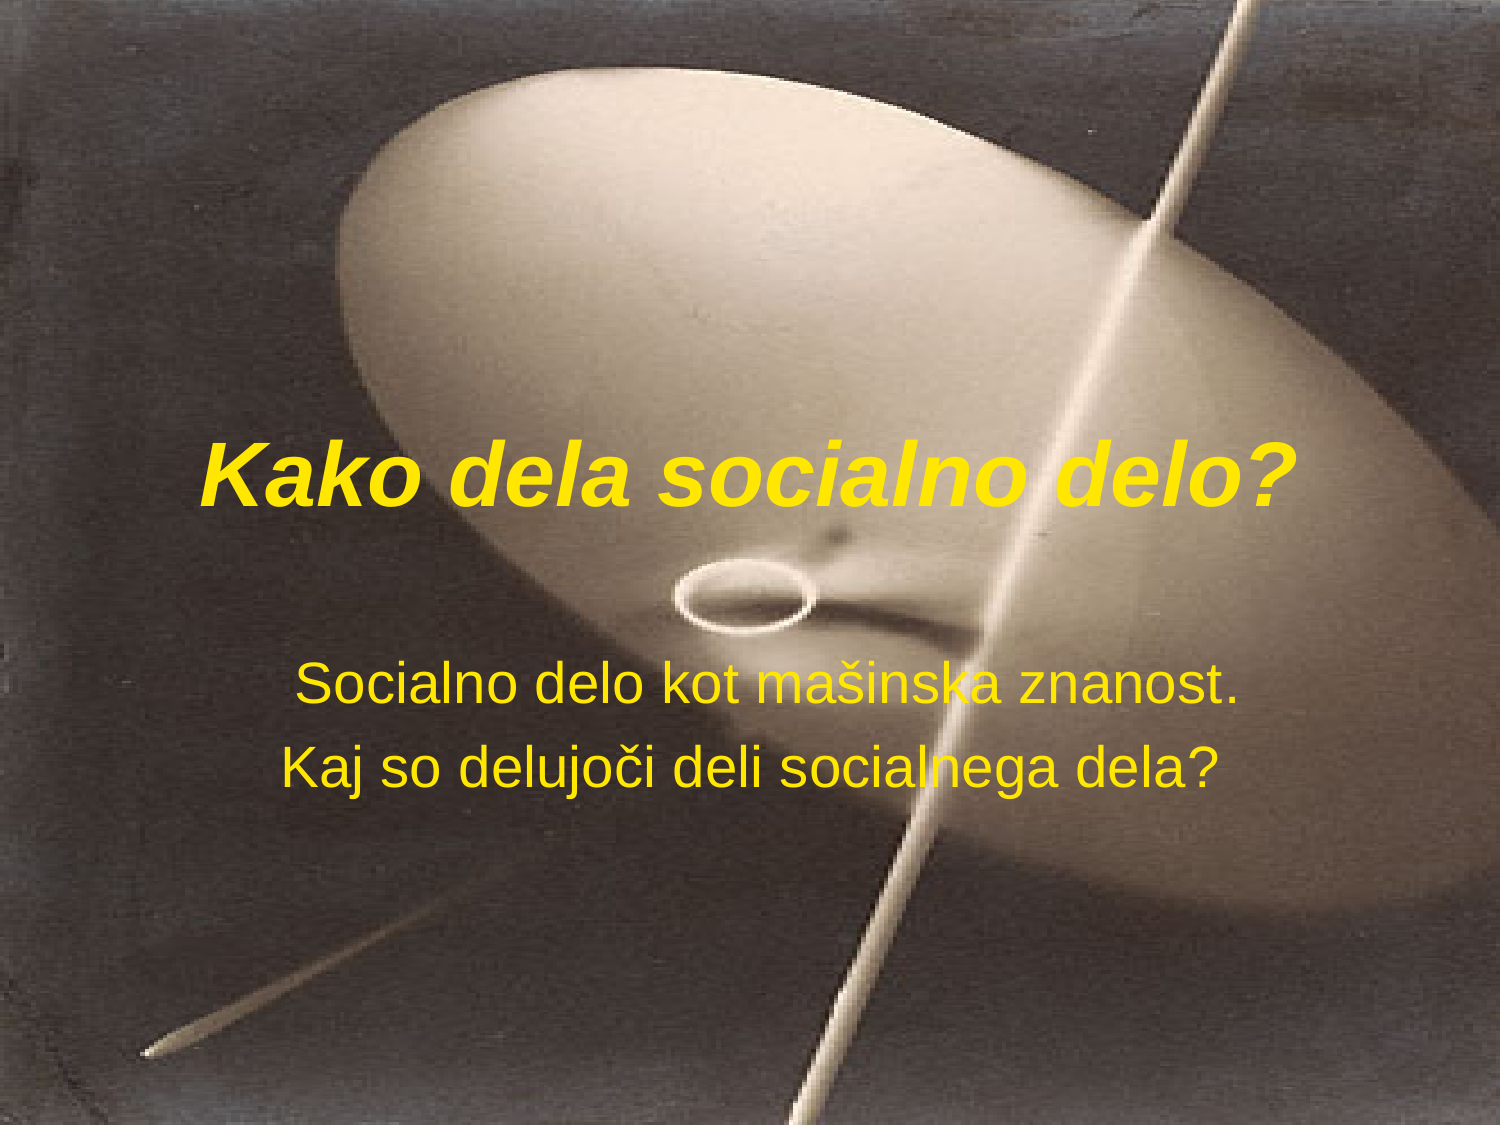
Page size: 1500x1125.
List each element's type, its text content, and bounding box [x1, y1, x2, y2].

title Kako dela socialno delo? [112, 349, 1388, 591]
text_box Socialno delo kot mašinska znanost. Kaj so delujoči deli socialnega dela? [225, 637, 1276, 926]
picture [0, 0, 1500, 1125]
